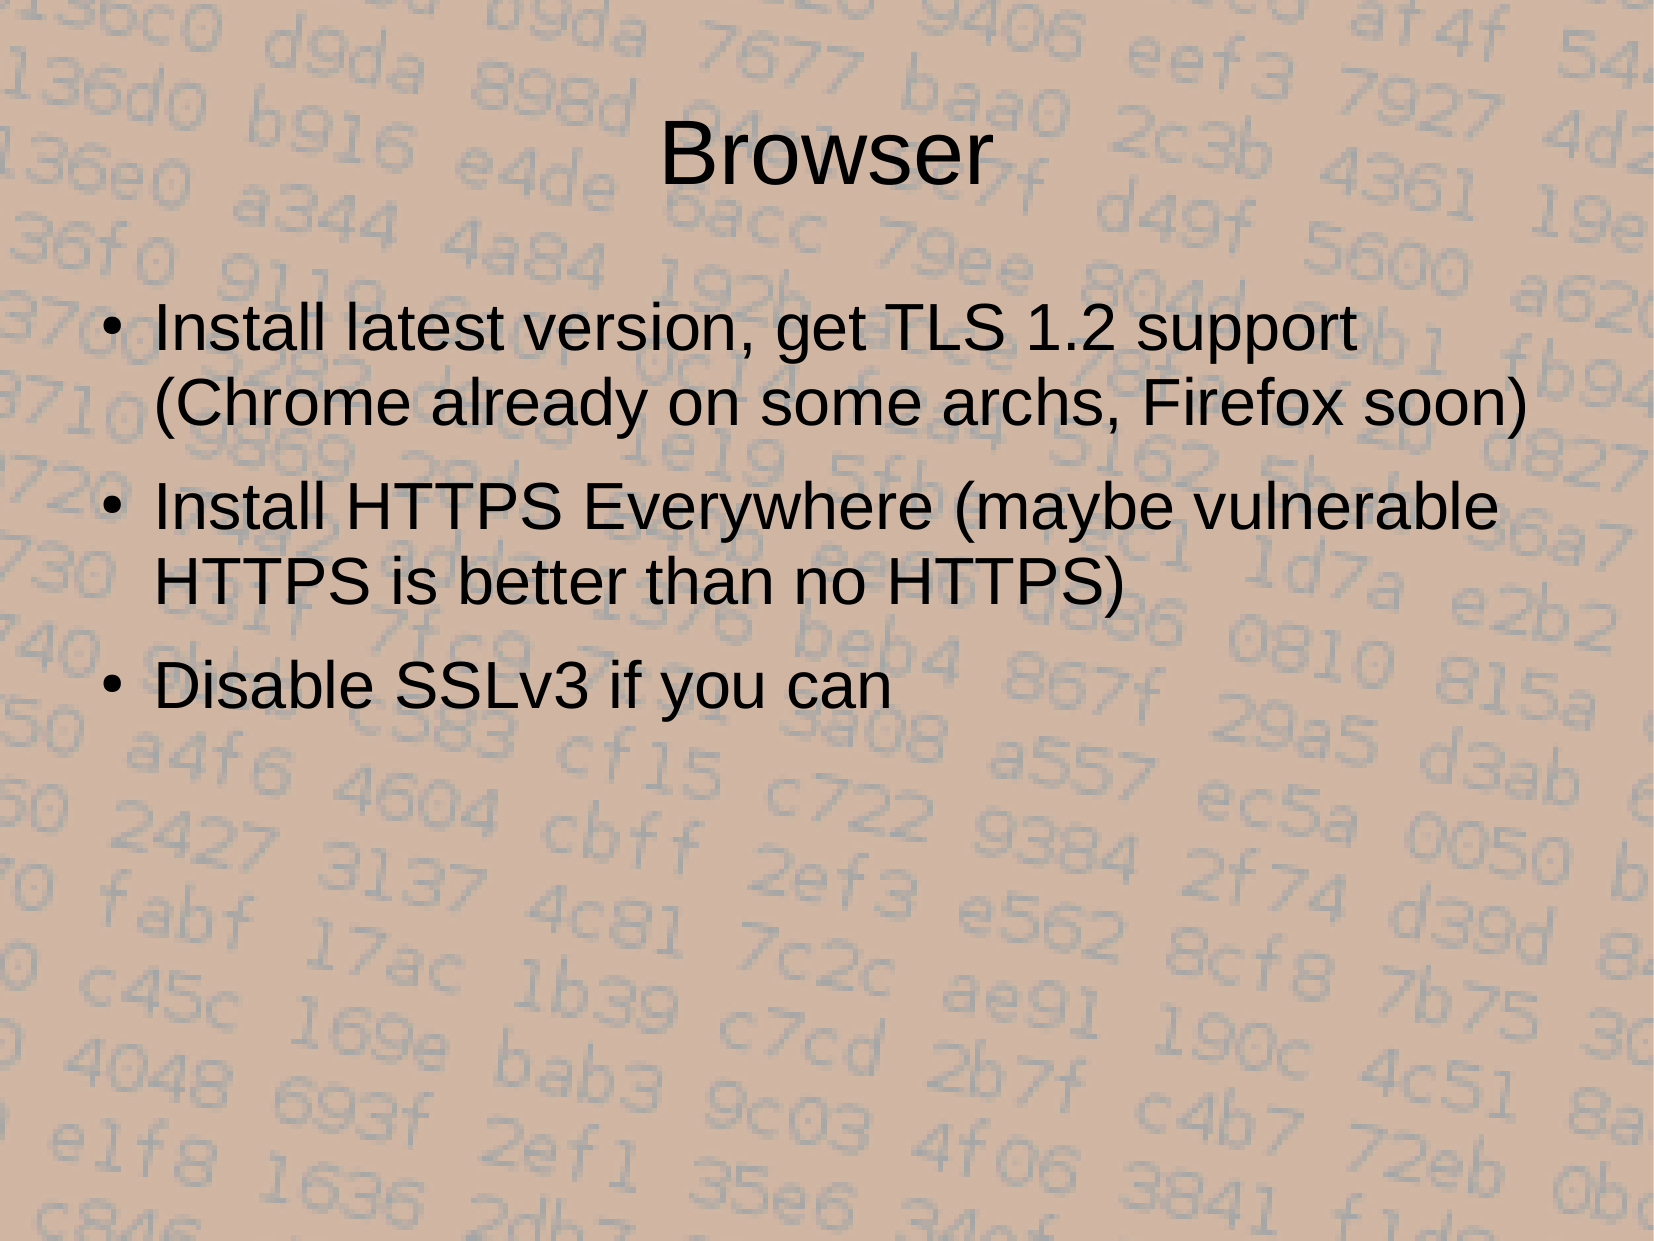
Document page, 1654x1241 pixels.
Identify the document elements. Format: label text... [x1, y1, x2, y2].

picture [0, 0, 1654, 1241]
title Browser [82, 49, 1571, 257]
list Install latest version, get TLS 1.2 support (Chrome already on some archs, Firefox soon) Install HTTPS Everywhere (maybe vulnerable HTTPS is better than no HTTPS) Disable SSLv3 if you can [82, 290, 1571, 1010]
